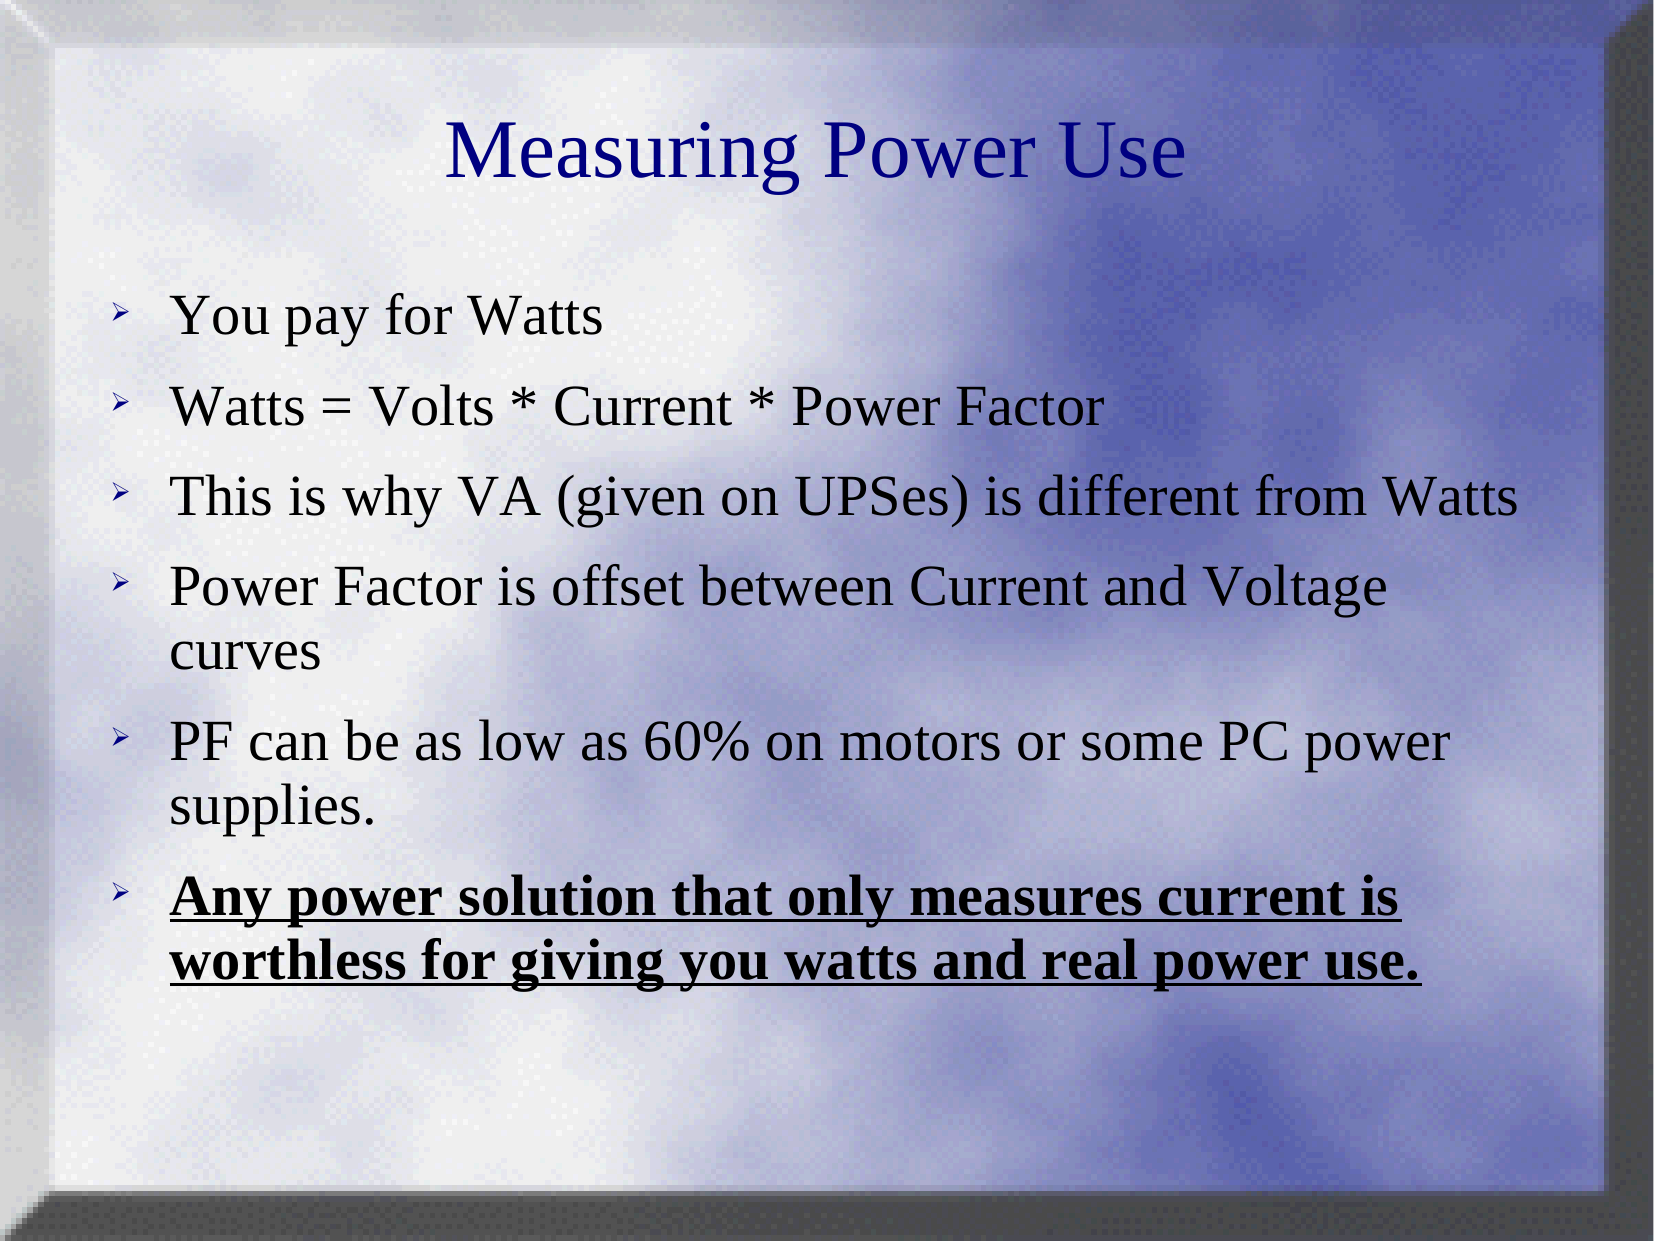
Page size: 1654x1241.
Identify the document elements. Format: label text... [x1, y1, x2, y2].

picture [0, 0, 1654, 1241]
title Measuring Power Use [197, 96, 1436, 203]
list You pay for Watts Watts = Volts * Current * Power Factor This is why VA (given on UPSes) is different from Watts Power Factor is offset between Current and Voltage curves PF can be as low as 60% on motors or some PC power supplies. Any power solution that only measures current is worthless for giving you watts and real power use. [110, 282, 1523, 1088]
